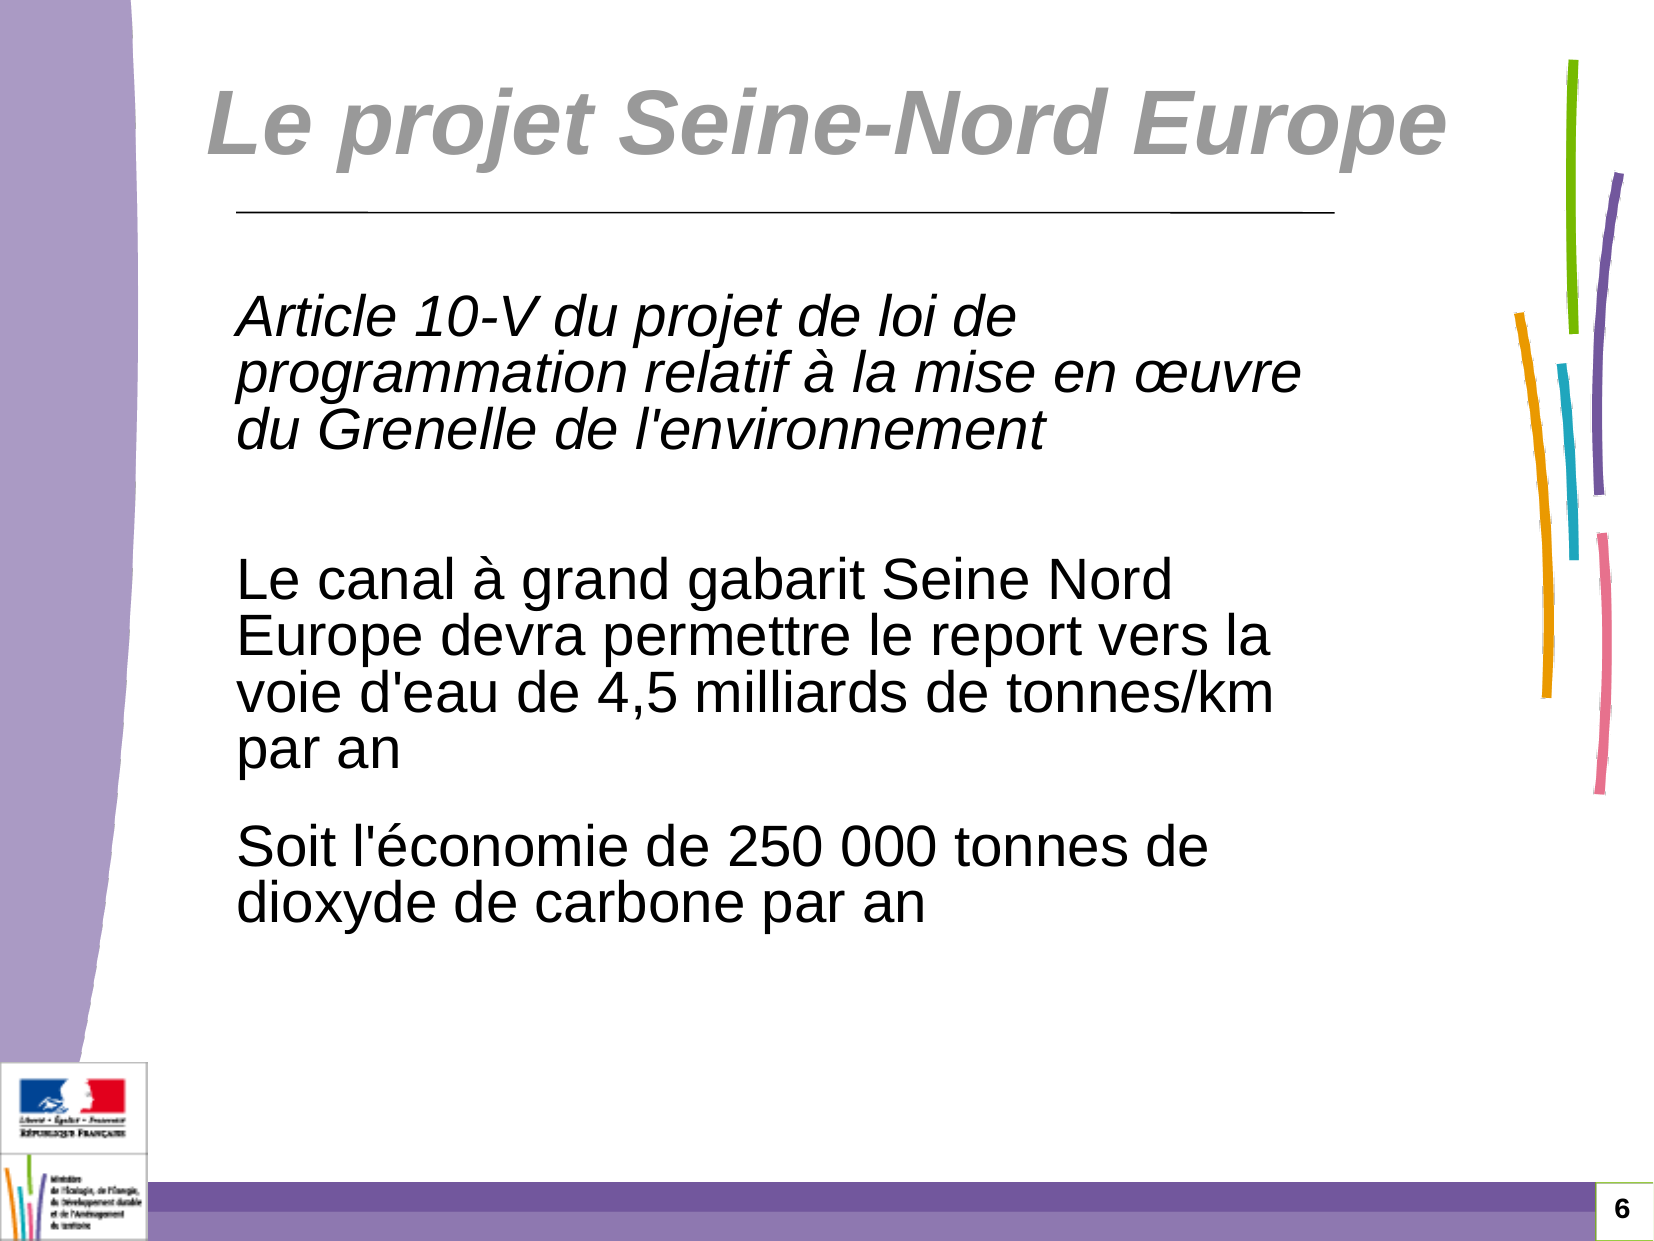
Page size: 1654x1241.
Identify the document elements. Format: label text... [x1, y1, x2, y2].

title Le projet Seine-Nord Europe [206, 48, 1477, 207]
list Article 10-V du projet de loi de programmation relatif à la mise en œuvre du Grenelle de l'environnement Le canal à grand gabarit Seine Nord Europe devra permettre le report vers la voie d'eau de 4,5 milliards de tonnes/km par an Soit l'économie de 250 000 tonnes de dioxyde de carbone par an [236, 236, 1358, 1107]
picture [0, 0, 1654, 1241]
